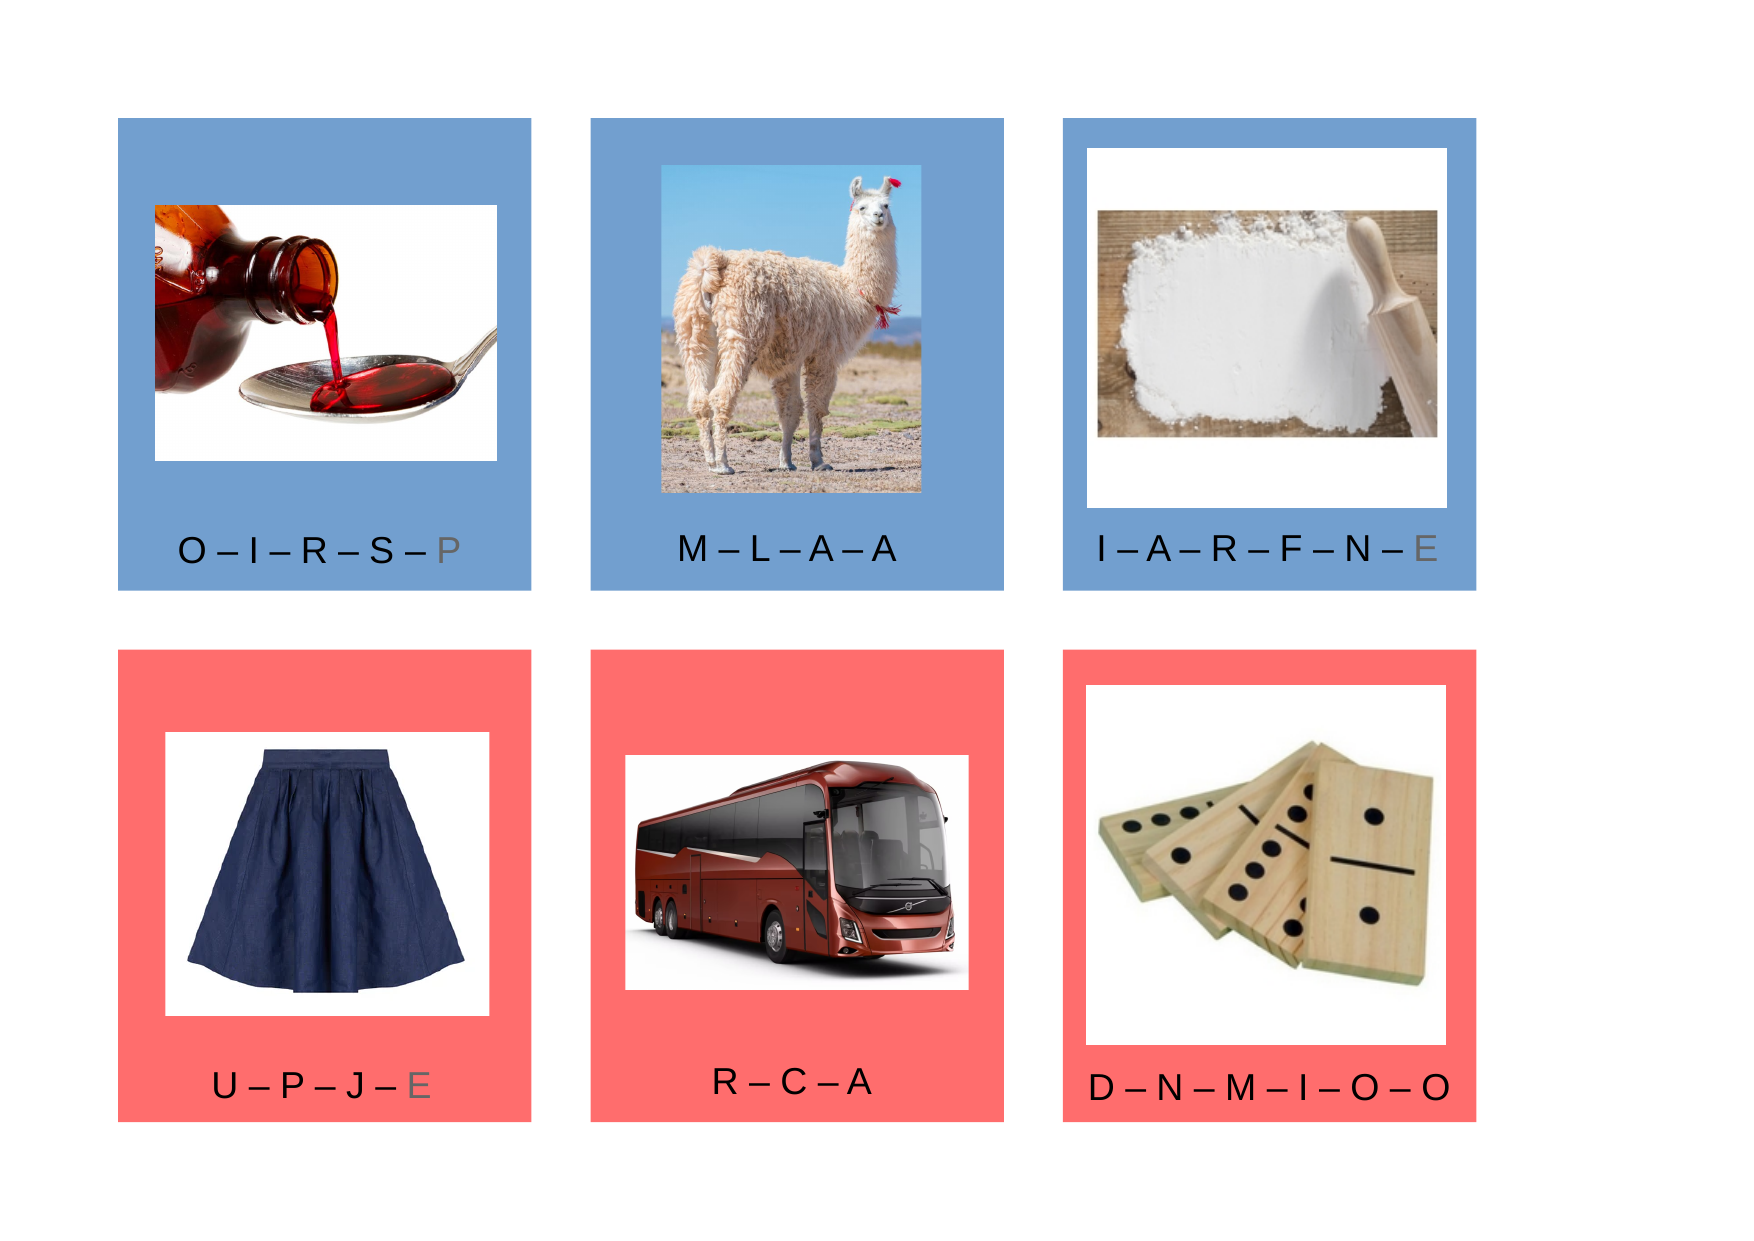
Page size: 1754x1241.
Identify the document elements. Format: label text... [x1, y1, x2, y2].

text_box [118, 118, 532, 591]
text_box [118, 649, 532, 1123]
picture [625, 755, 969, 990]
text_box [1062, 649, 1477, 1123]
text_box [590, 118, 1004, 591]
text_box [590, 649, 1004, 1123]
text_box O – I – R – S – P [162, 521, 487, 579]
picture [1087, 148, 1447, 508]
picture [165, 732, 490, 1016]
text_box I – A – R – F – N – E [1081, 519, 1464, 577]
picture [661, 165, 922, 493]
text_box U – P – J – E [196, 1057, 457, 1114]
text_box [1062, 118, 1477, 591]
picture [1086, 685, 1446, 1045]
text_box M – L – A – A [662, 519, 912, 577]
text_box D – N – M – I – O – O [1073, 1059, 1477, 1117]
picture [155, 205, 497, 461]
text_box R – C – A [696, 1053, 896, 1111]
